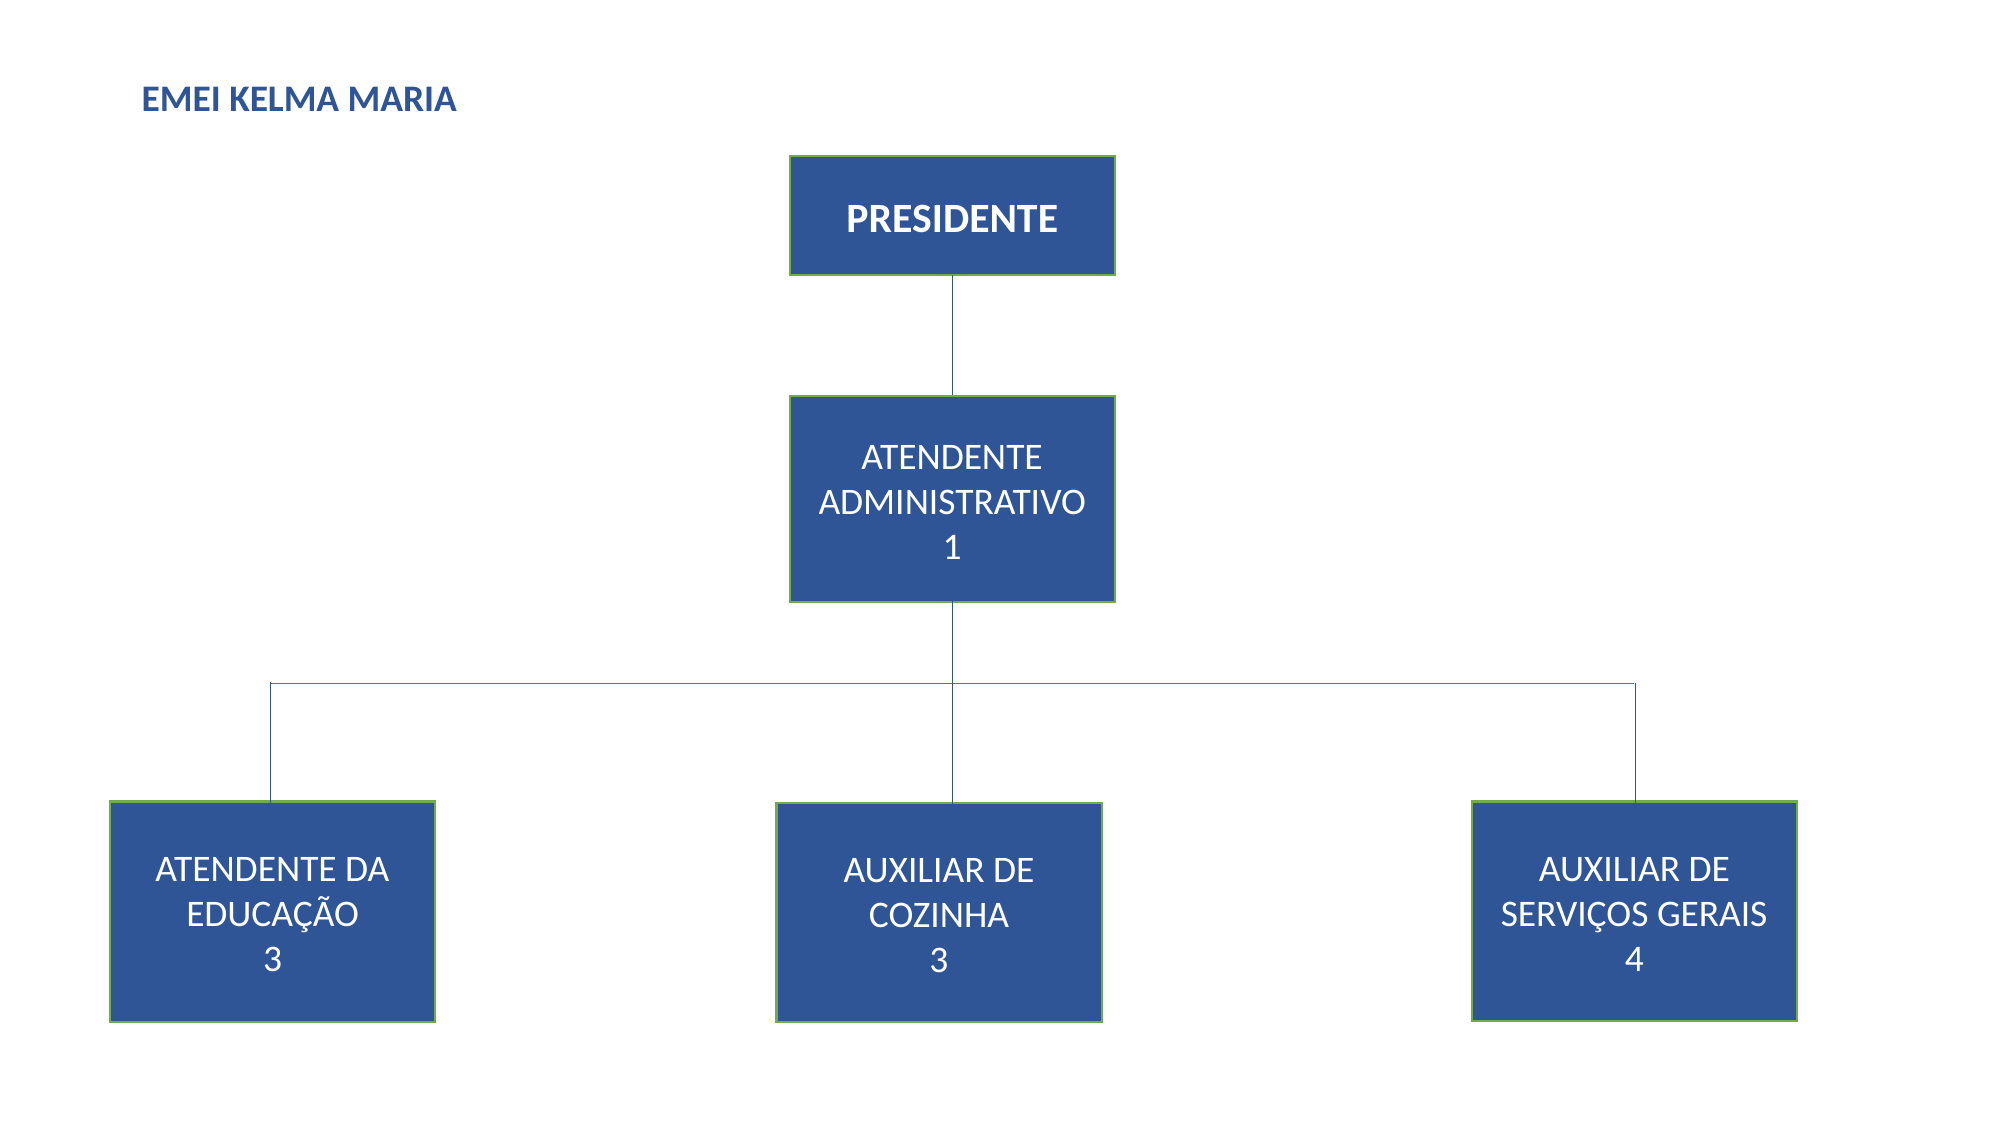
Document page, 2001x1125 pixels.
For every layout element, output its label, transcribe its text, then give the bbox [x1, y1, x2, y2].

text_box AUXILIAR DE COZINHA 3 [777, 803, 1102, 1022]
text_box ATENDENTE ADMINISTRATIVO 1 [790, 396, 1115, 602]
text_box AUXILIAR DE SERVIÇOS GERAIS 4 [1472, 801, 1797, 1021]
text_box EMEI KELMA MARIA [101, 66, 497, 127]
text_box ATENDENTE DA EDUCAÇÃO 3 [110, 801, 435, 1022]
text_box PRESIDENTE [790, 156, 1115, 275]
